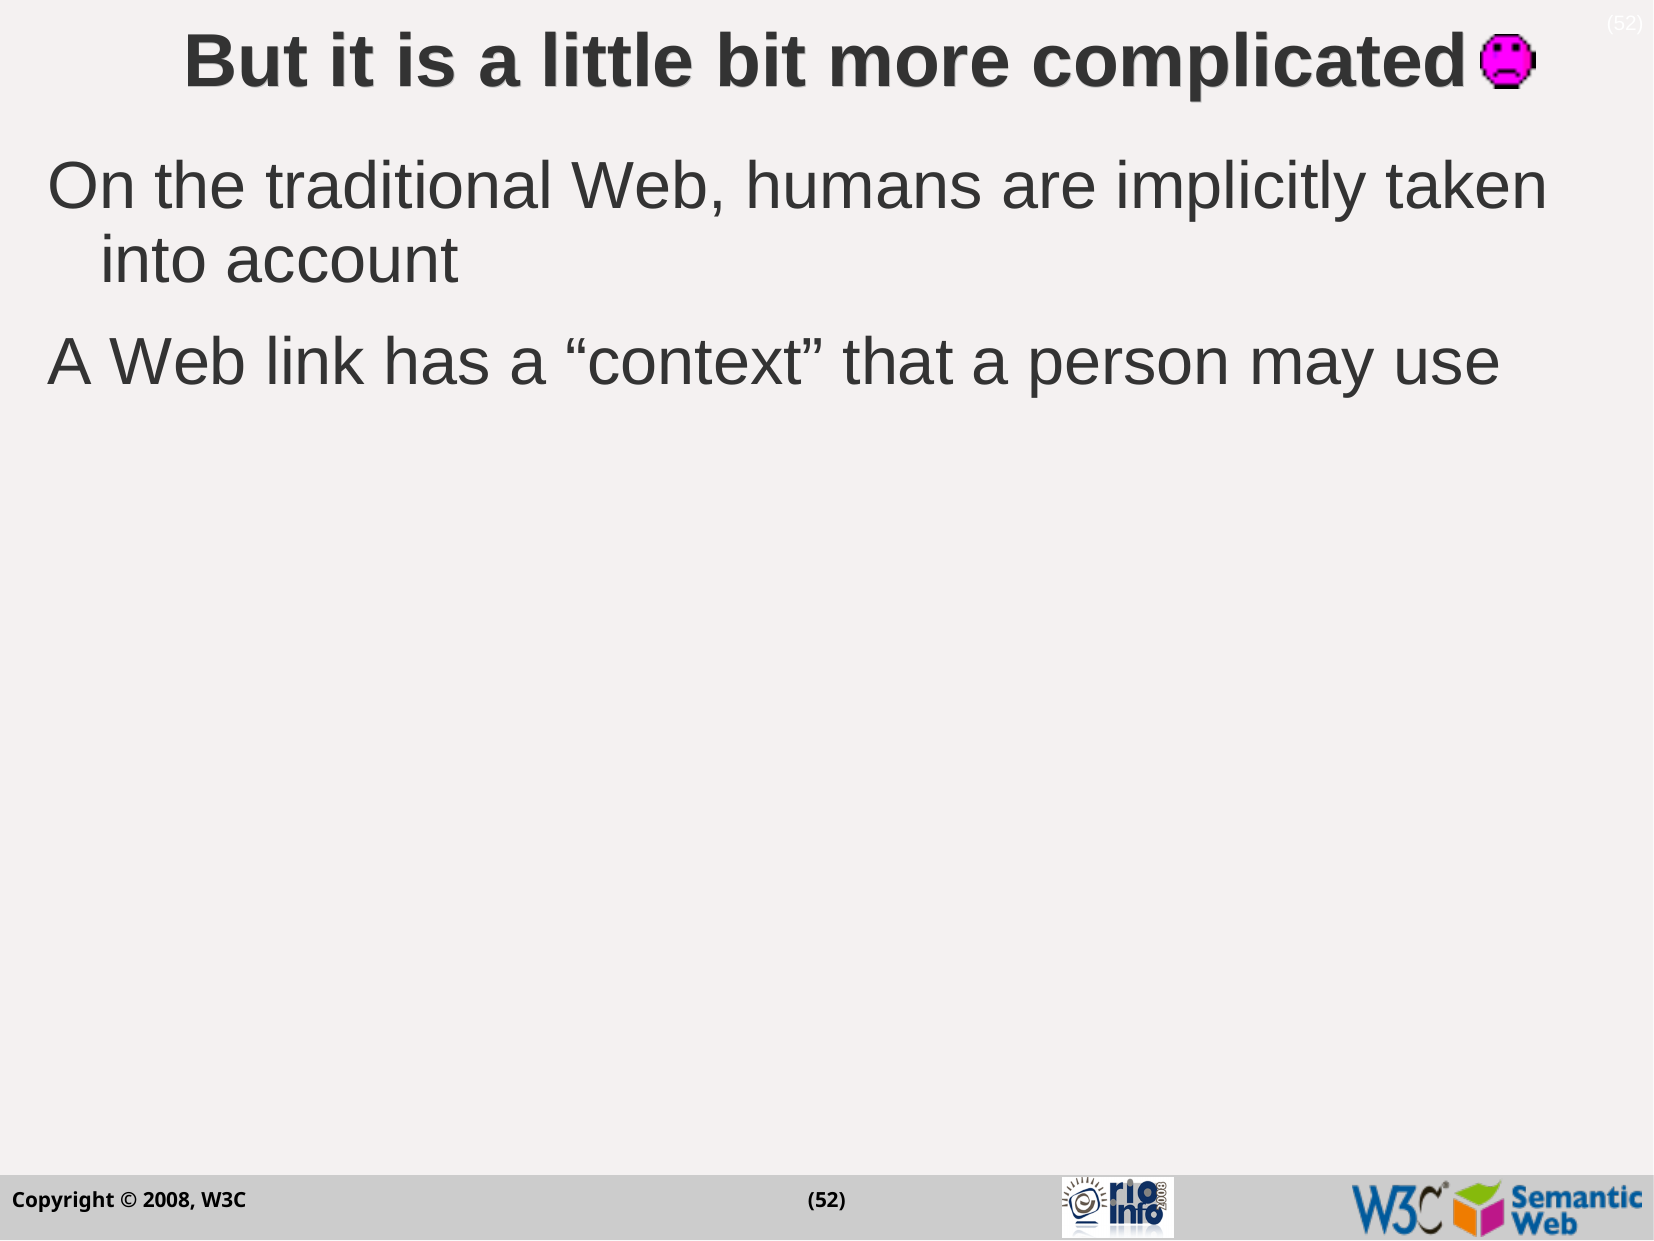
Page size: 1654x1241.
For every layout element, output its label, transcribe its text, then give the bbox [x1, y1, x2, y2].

title But it is a little bit more complicated [0, 0, 1654, 119]
list On the traditional Web, humans are implicitly taken into account A Web link has a “context” that a person may use [29, 147, 1624, 1134]
picture [1480, 34, 1536, 89]
picture [1062, 1177, 1174, 1238]
picture [1352, 1178, 1642, 1237]
